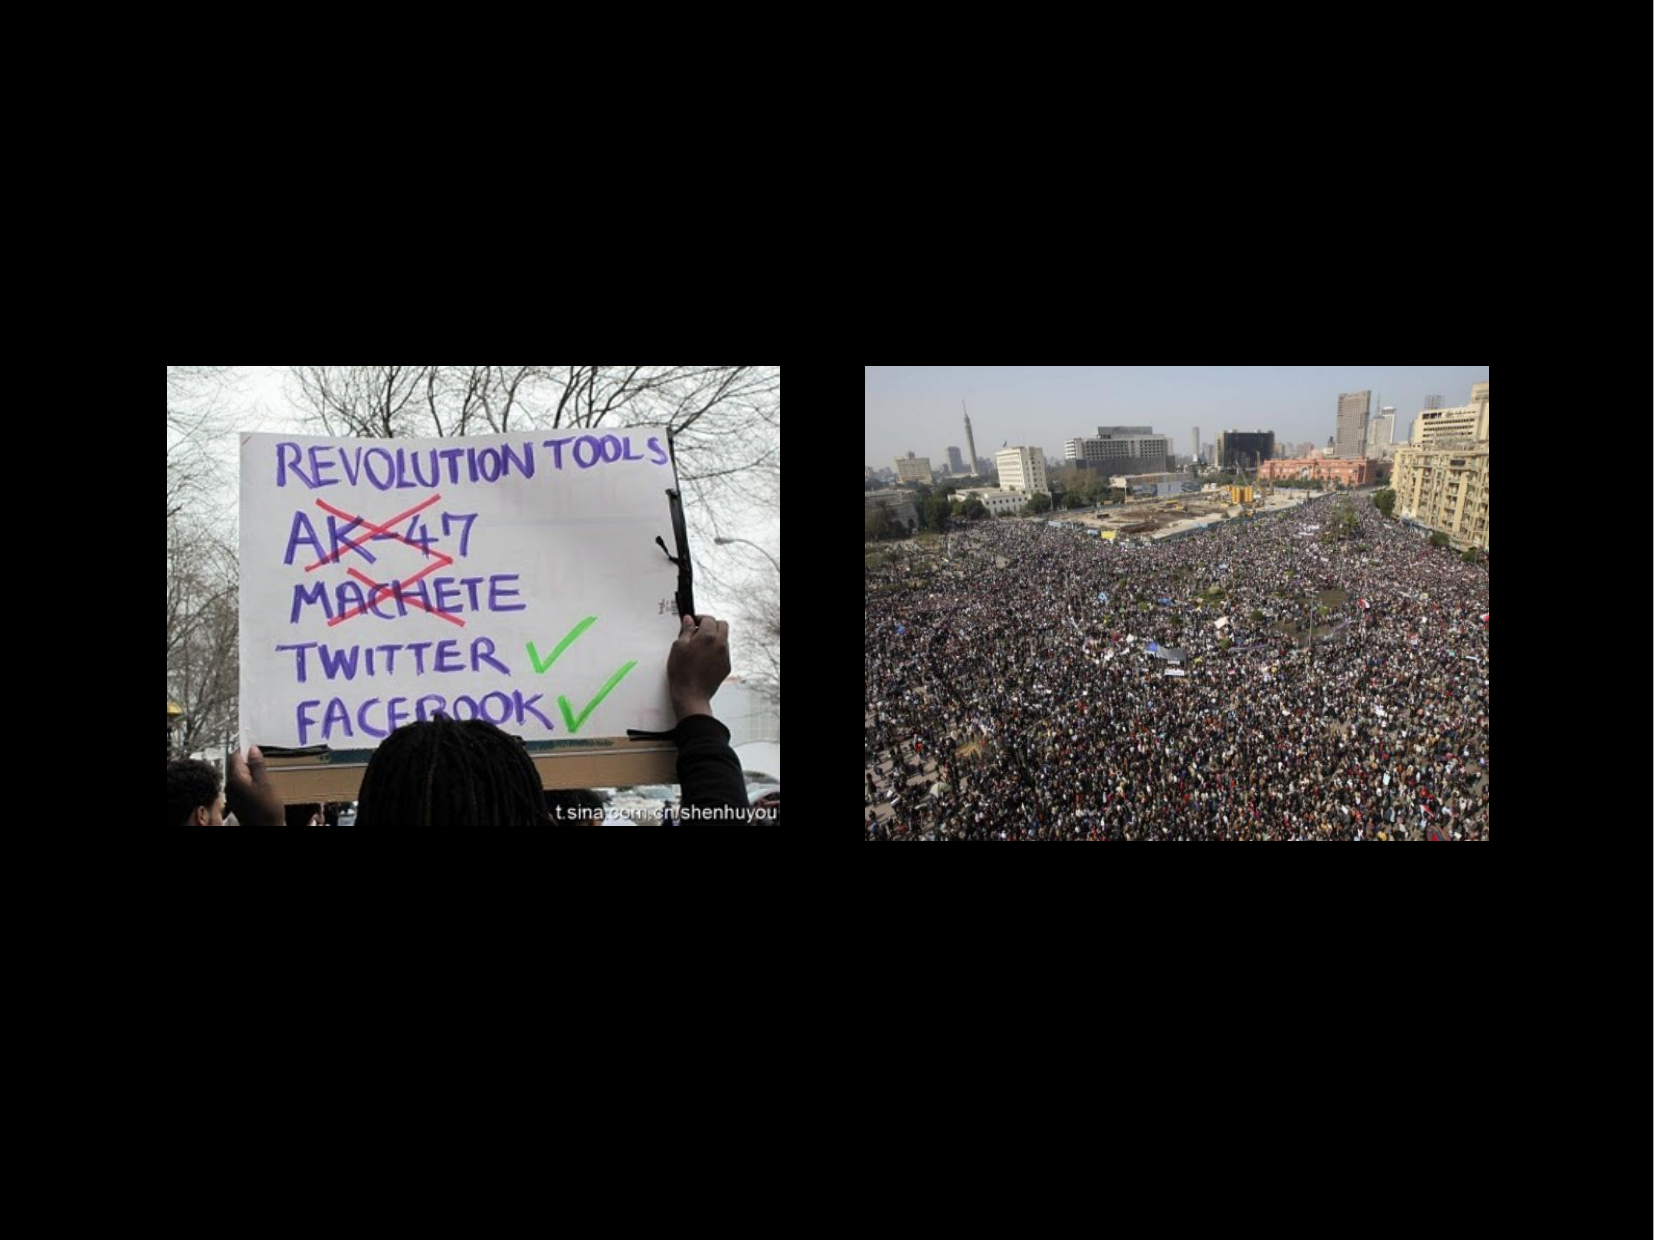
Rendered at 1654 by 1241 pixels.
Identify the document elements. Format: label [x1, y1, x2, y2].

picture [865, 366, 1489, 841]
picture [167, 366, 780, 826]
